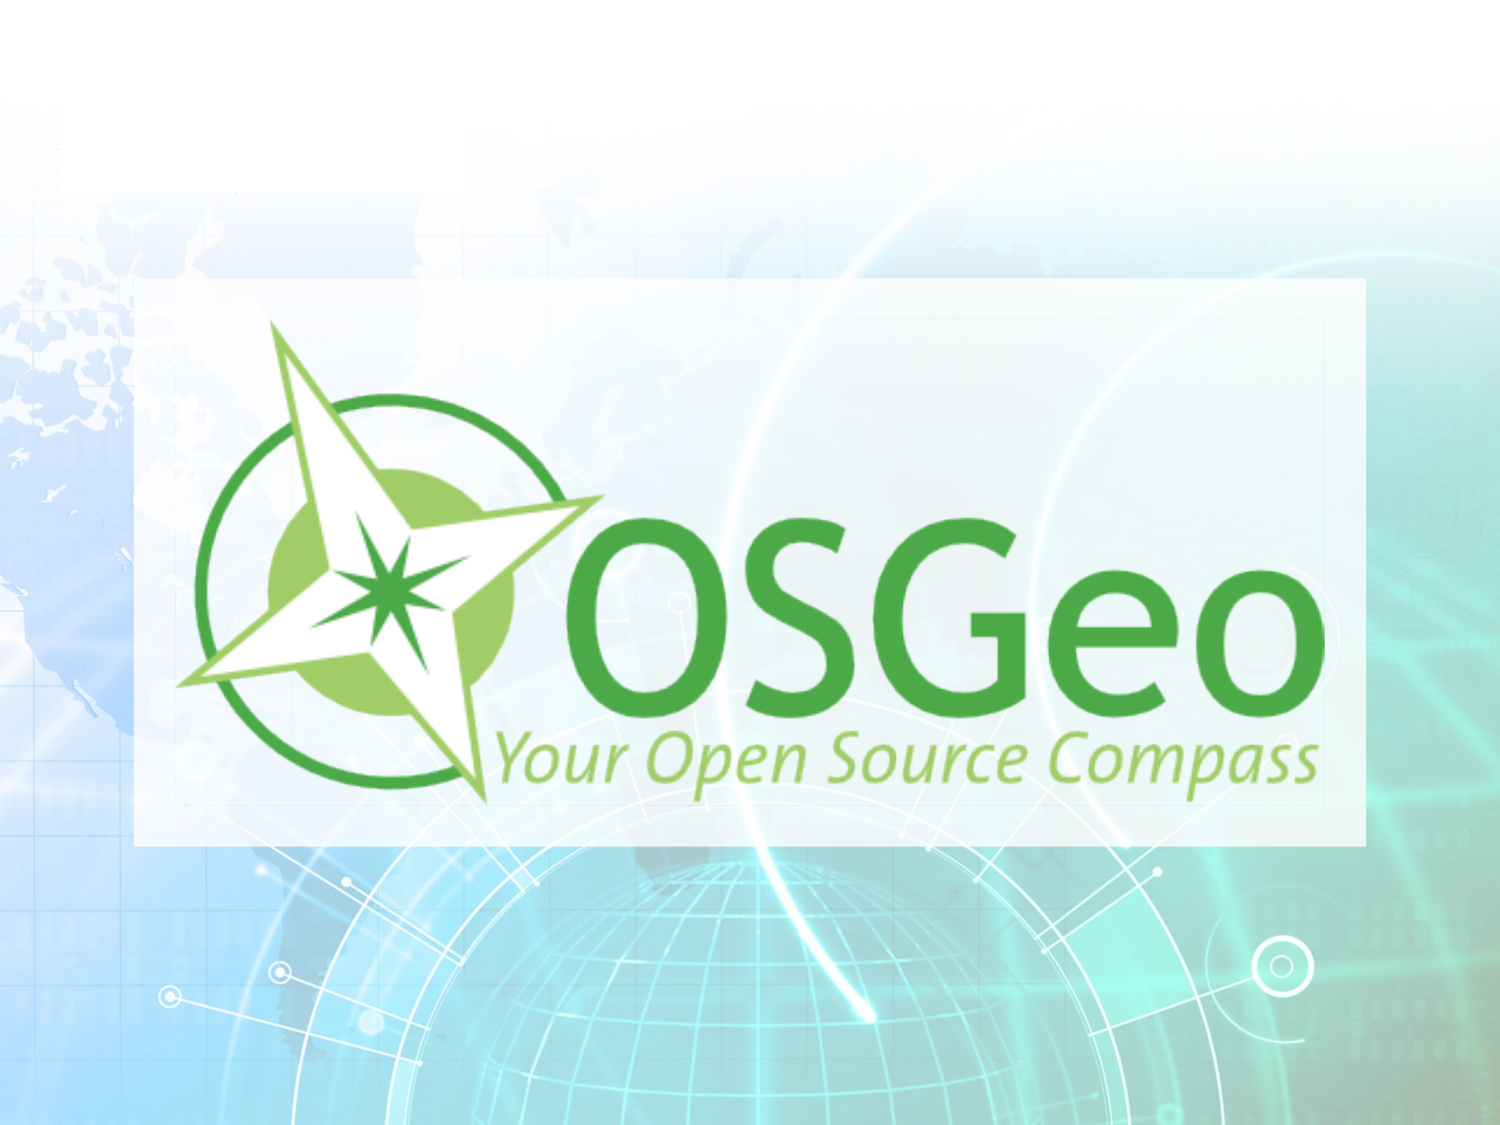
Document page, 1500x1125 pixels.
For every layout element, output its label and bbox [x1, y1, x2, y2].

picture [175, 319, 1325, 806]
